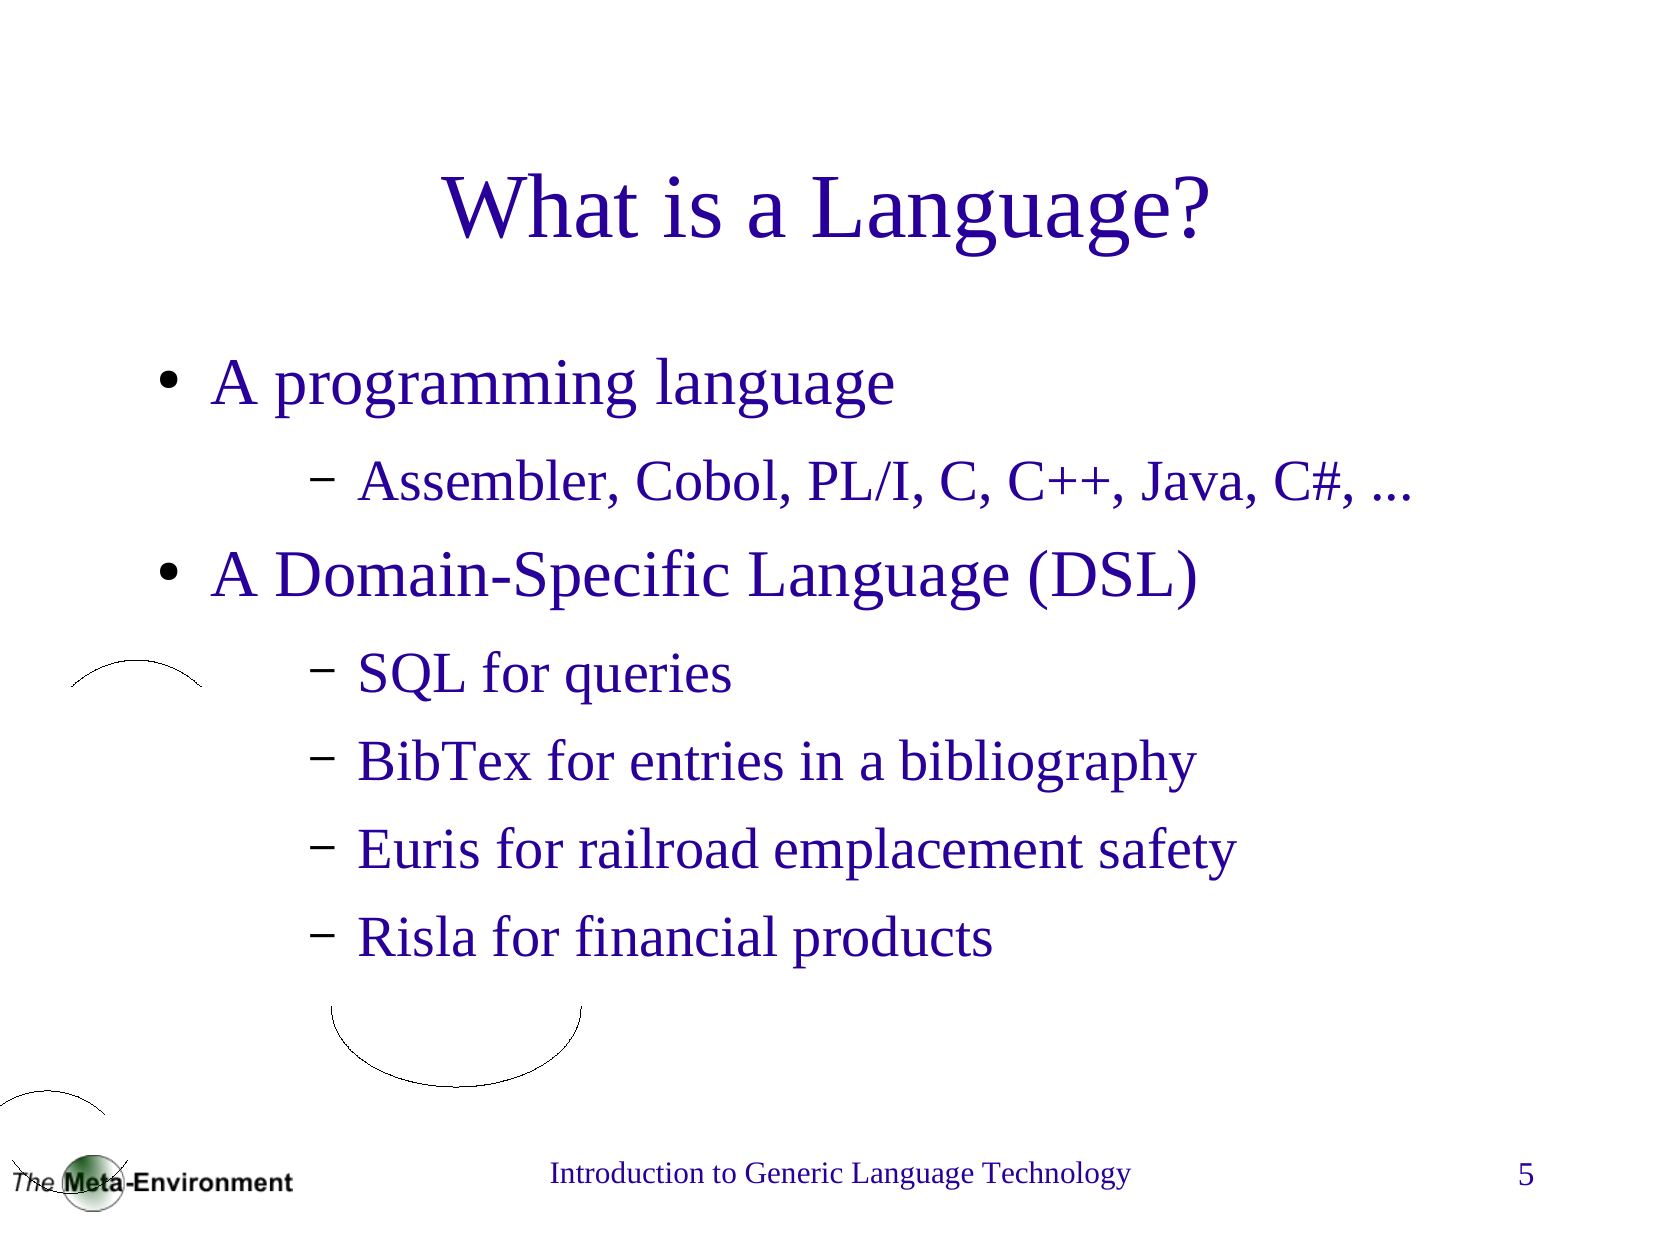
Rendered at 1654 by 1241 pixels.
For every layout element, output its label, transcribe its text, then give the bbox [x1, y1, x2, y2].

picture [13, 1155, 293, 1212]
list A programming language Assembler, Cobol, PL/I, C, C++, Java, C#, ... A Domain-Specific Language (DSL) SQL for queries BibTex for entries in a bibliography Euris for railroad emplacement safety Risla for financial products [121, 344, 1534, 1127]
title What is a Language? [121, 102, 1534, 311]
